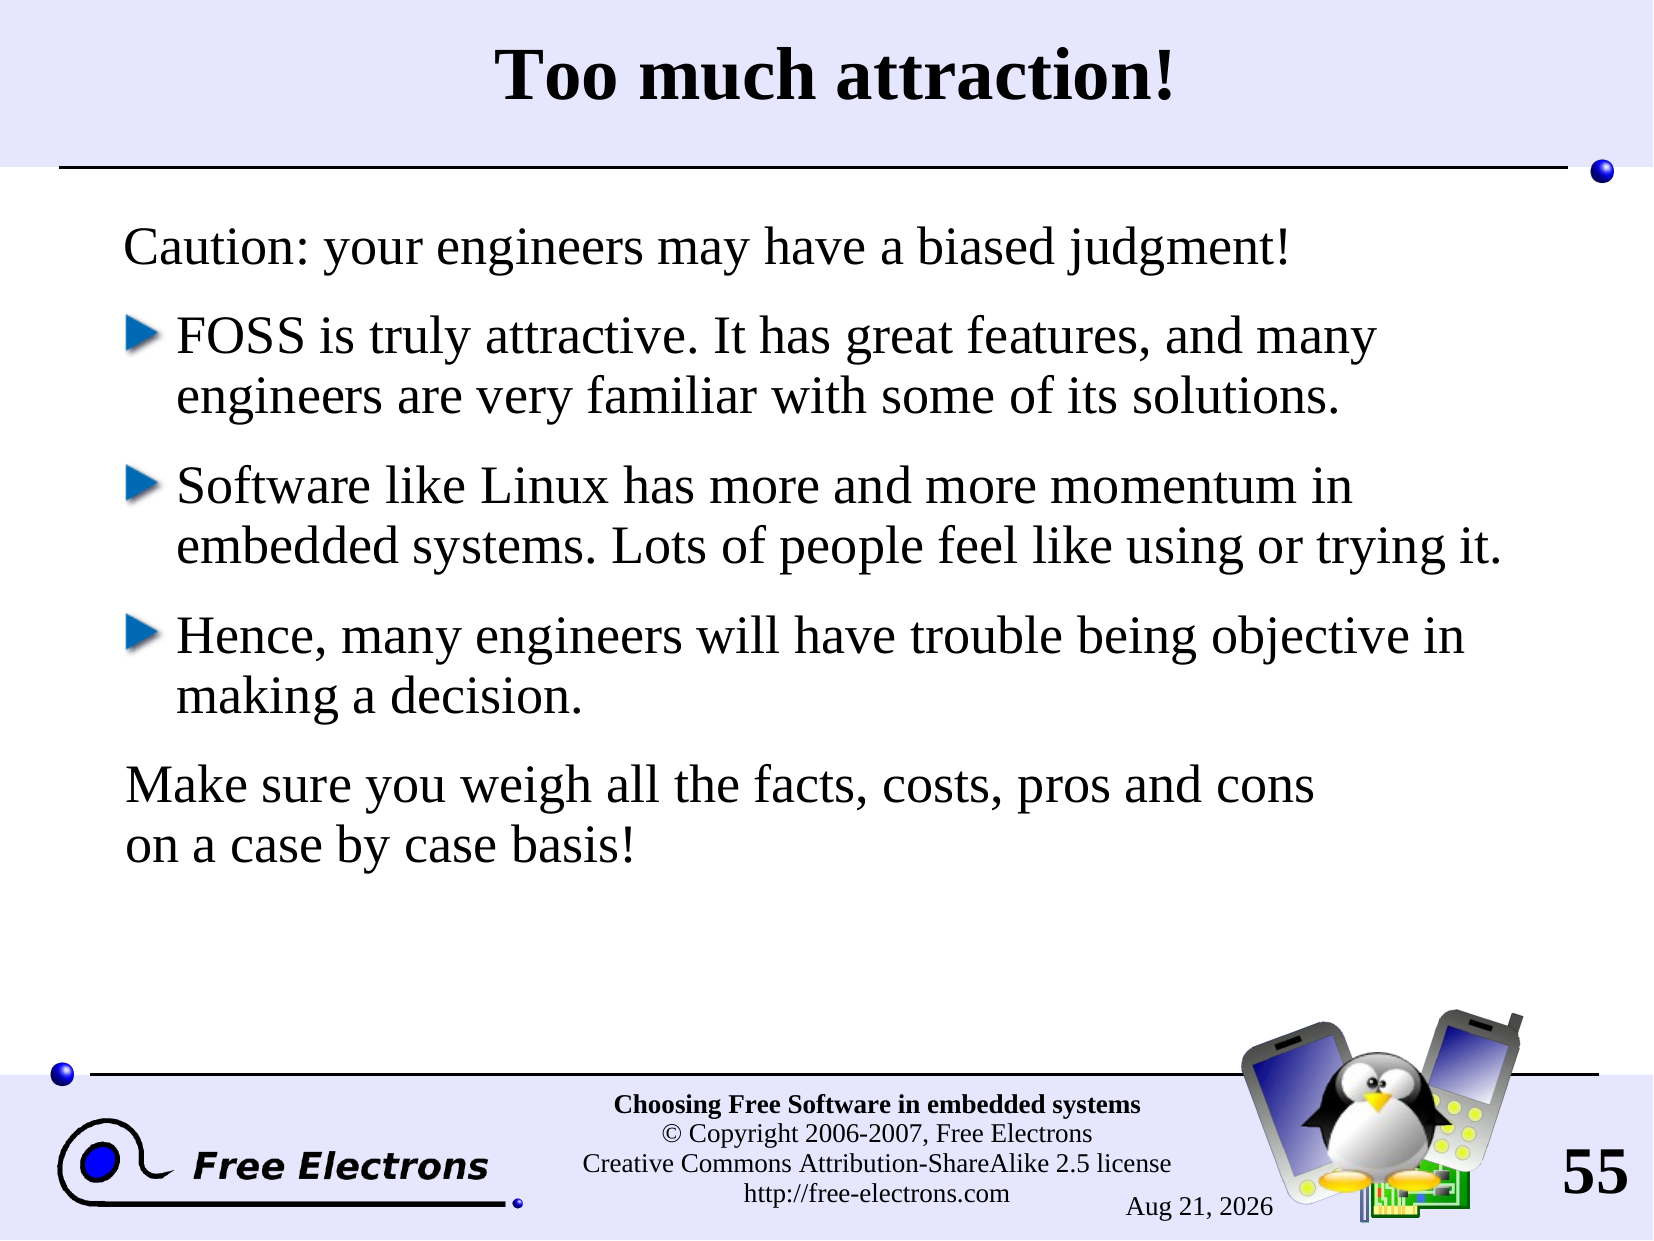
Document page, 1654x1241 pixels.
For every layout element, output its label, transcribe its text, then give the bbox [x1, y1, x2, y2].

list Caution: your engineers may have a biased judgment! FOSS is truly attractive. It has great features, and many engineers are very familiar with some of its solutions. Software like Linux has more and more momentum in embedded systems. Lots of people feel like using or trying it. Hence, many engineers will have trouble being objective in making a decision. Make sure you weigh all the facts, costs, pros and cons on a case by case basis! [105, 216, 1518, 1066]
picture [1231, 1007, 1538, 1240]
picture [50, 1107, 527, 1216]
title Too much attraction! [33, 25, 1604, 124]
